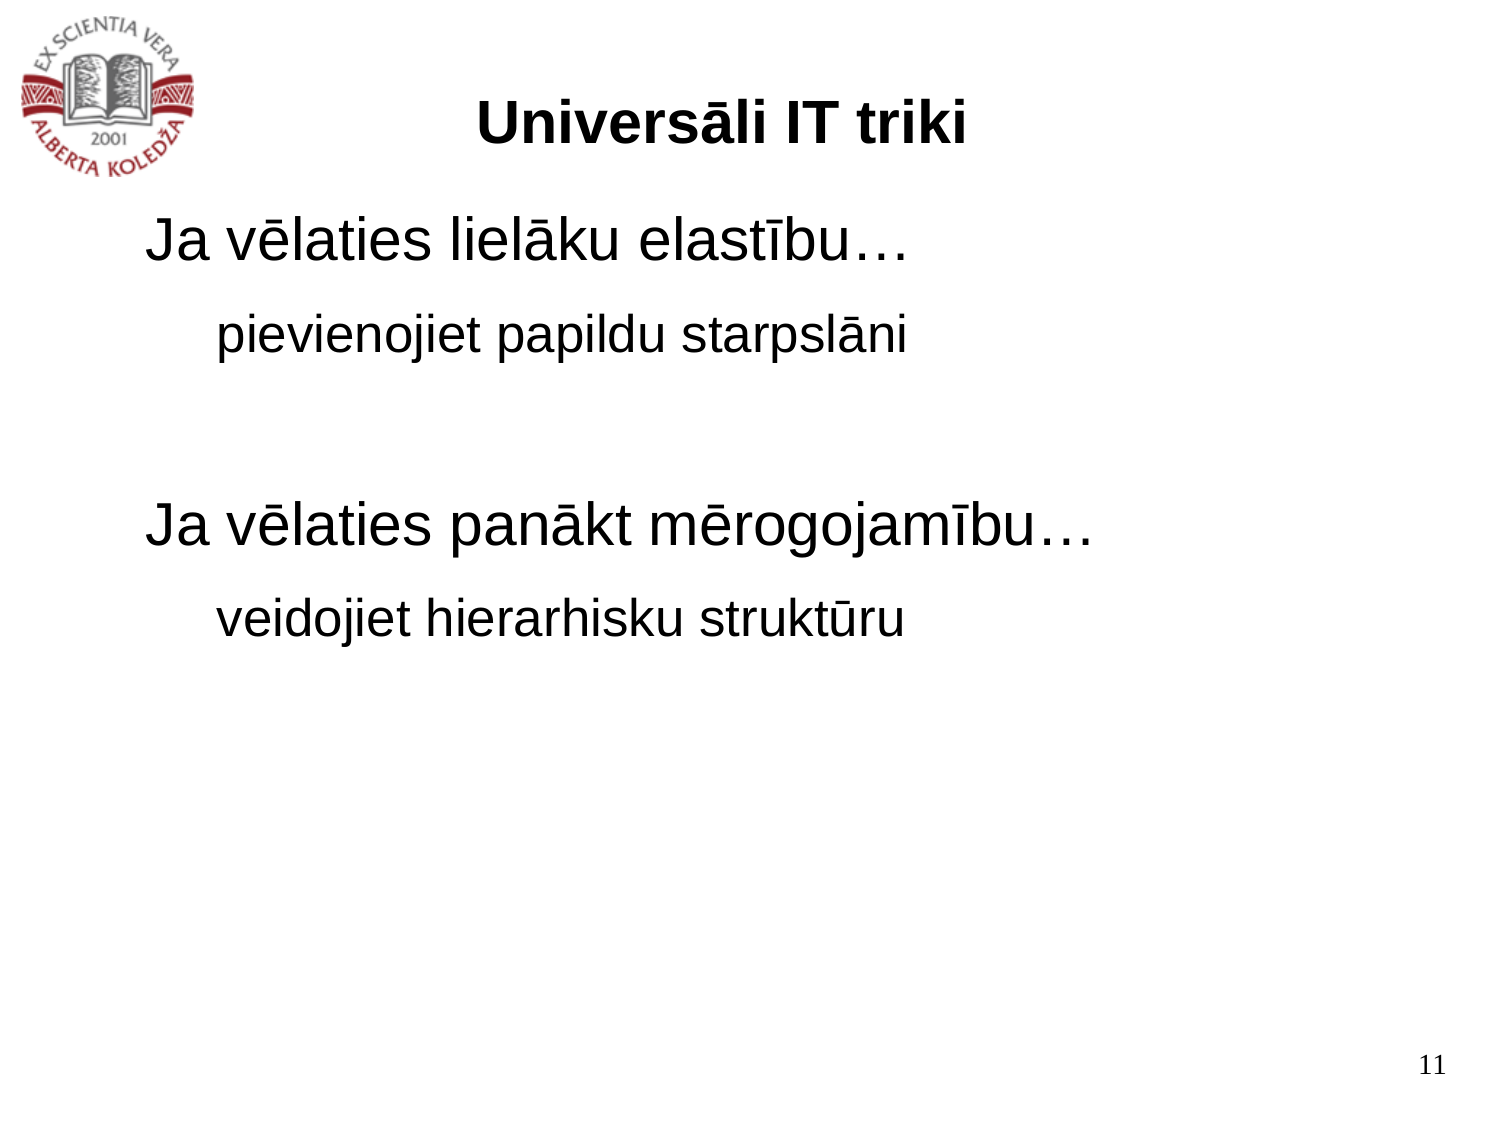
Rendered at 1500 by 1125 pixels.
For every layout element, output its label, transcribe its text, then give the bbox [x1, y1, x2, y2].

title Universāli IT triki [50, 62, 1374, 175]
picture [21, 16, 194, 177]
text_box <skaitlis> [1312, 1037, 1463, 1101]
list Ja vēlaties lielāku elastību… pievienojiet papildu starpslāni Ja vēlaties panākt mērogojamību… veidojiet hierarhisku struktūru [74, 200, 1463, 1101]
